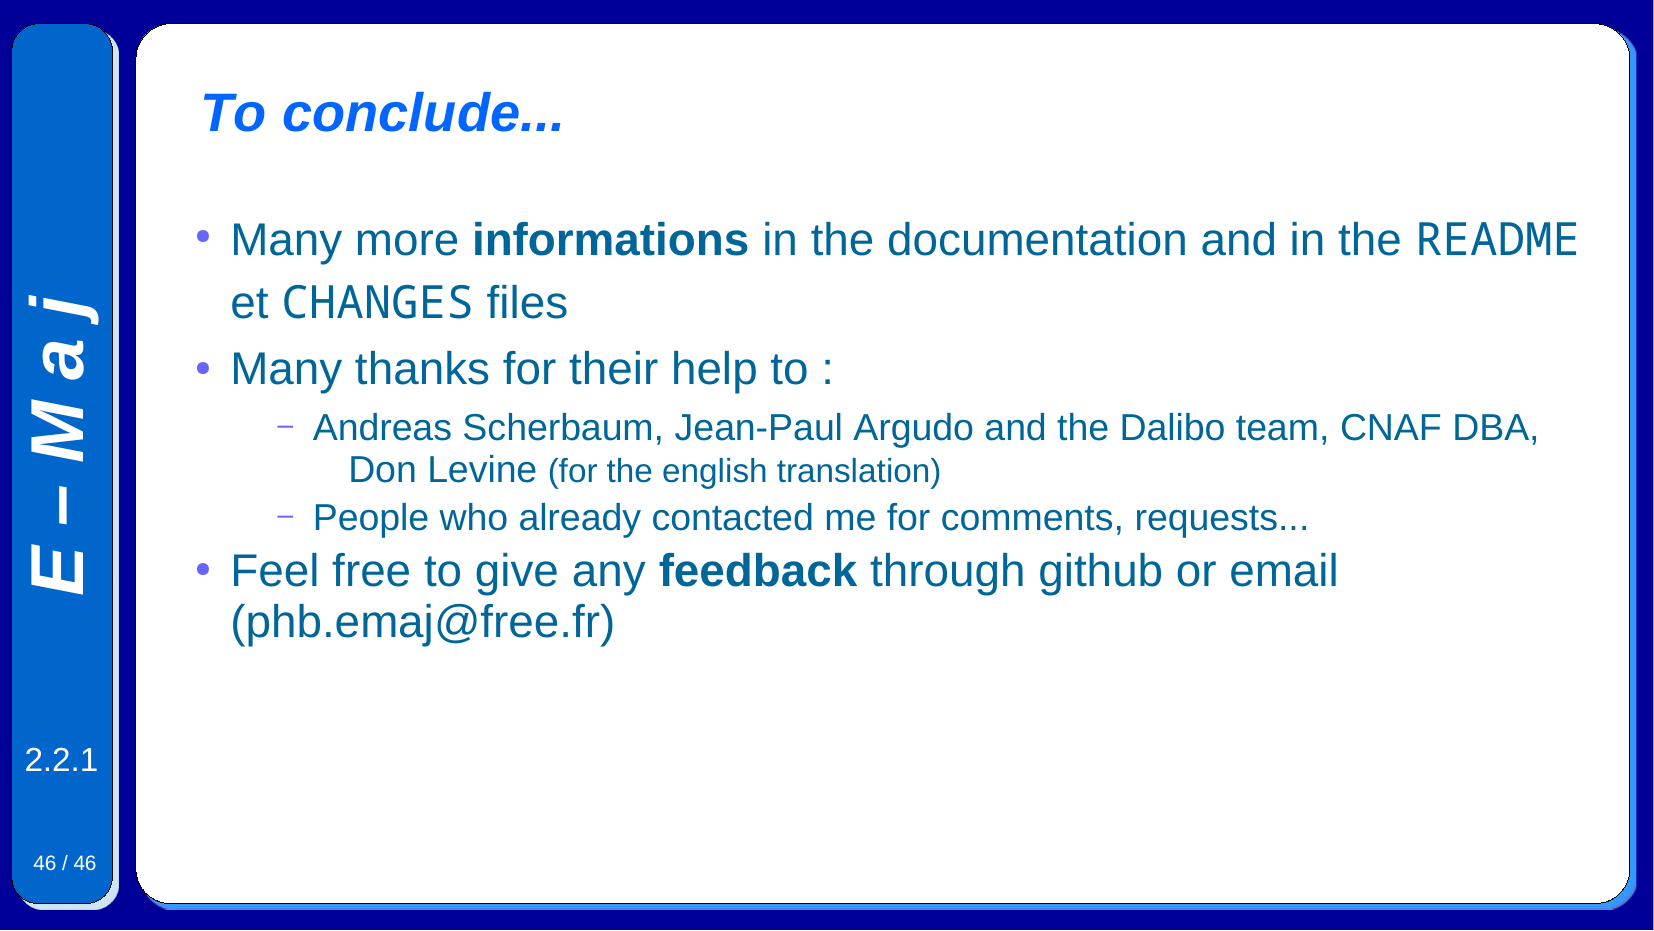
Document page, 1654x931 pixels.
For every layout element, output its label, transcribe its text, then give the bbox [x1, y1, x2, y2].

list Many more informations in the documentation and in the README et CHANGES files Many thanks for their help to : Andreas Scherbaum, Jean-Paul Argudo and the Dalibo team, CNAF DBA, Don Levine (for the english translation) People who already contacted me for comments, requests... Feel free to give any feedback through github or email (phb.emaj@free.fr) [177, 206, 1587, 827]
title To conclude... [200, 34, 1575, 191]
